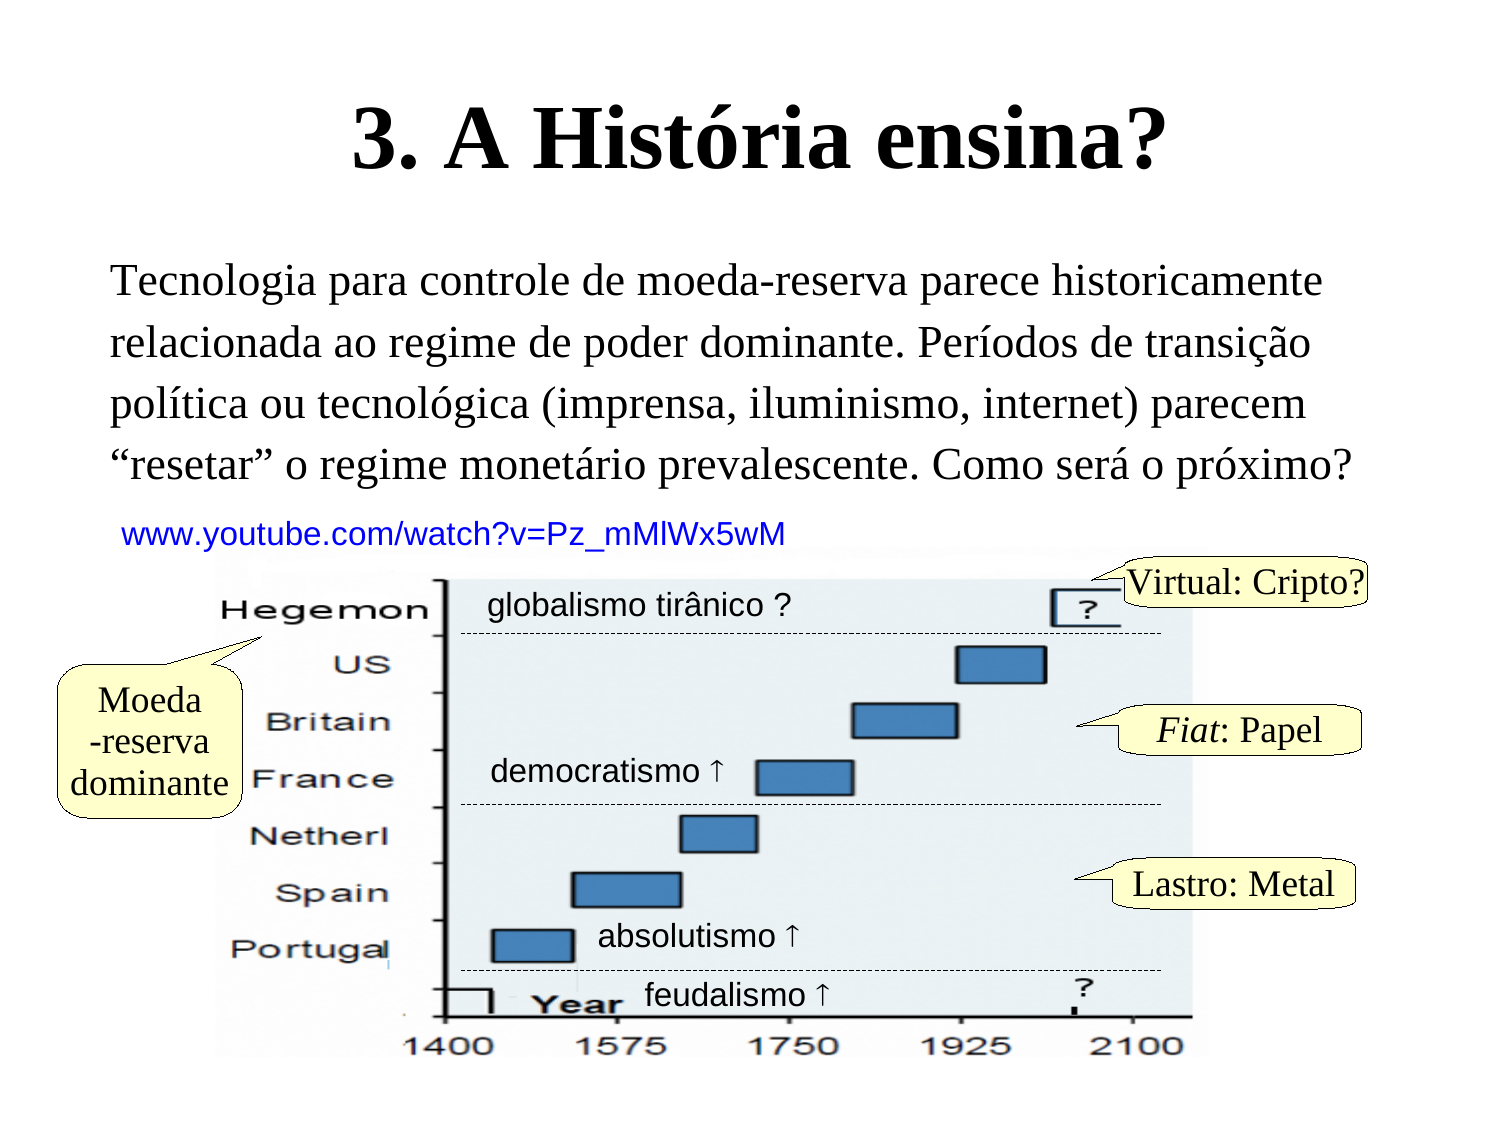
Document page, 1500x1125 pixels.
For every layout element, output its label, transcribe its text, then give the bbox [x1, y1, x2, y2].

text_box feudalismo ­ [644, 976, 877, 1021]
text_box democratismo ­ [490, 751, 747, 796]
title 3. A História ensina? [97, 63, 1426, 214]
picture [215, 553, 1209, 1057]
text_box Tecnologia para controle de moeda-reserva parece historicamente relacionada ao regime de poder dominante. Períodos de transição política ou tecnológica (imprensa, iluminismo, internet) parecem “resetar” o regime monetário prevalescente. Como será o próximo? www.youtube.com/watch?v=Pz_mMlWx5wM [56, 244, 1442, 553]
text_box Moeda -reserva dominante [57, 636, 262, 819]
text_box Lastro: Metal [1074, 857, 1356, 910]
text_box absolutismo ­ [597, 917, 830, 962]
text_box Fiat: Papel [1076, 704, 1362, 756]
text_box Virtual: Cripto? [1091, 556, 1368, 608]
text_box globalismo tirânico ? [487, 586, 815, 624]
